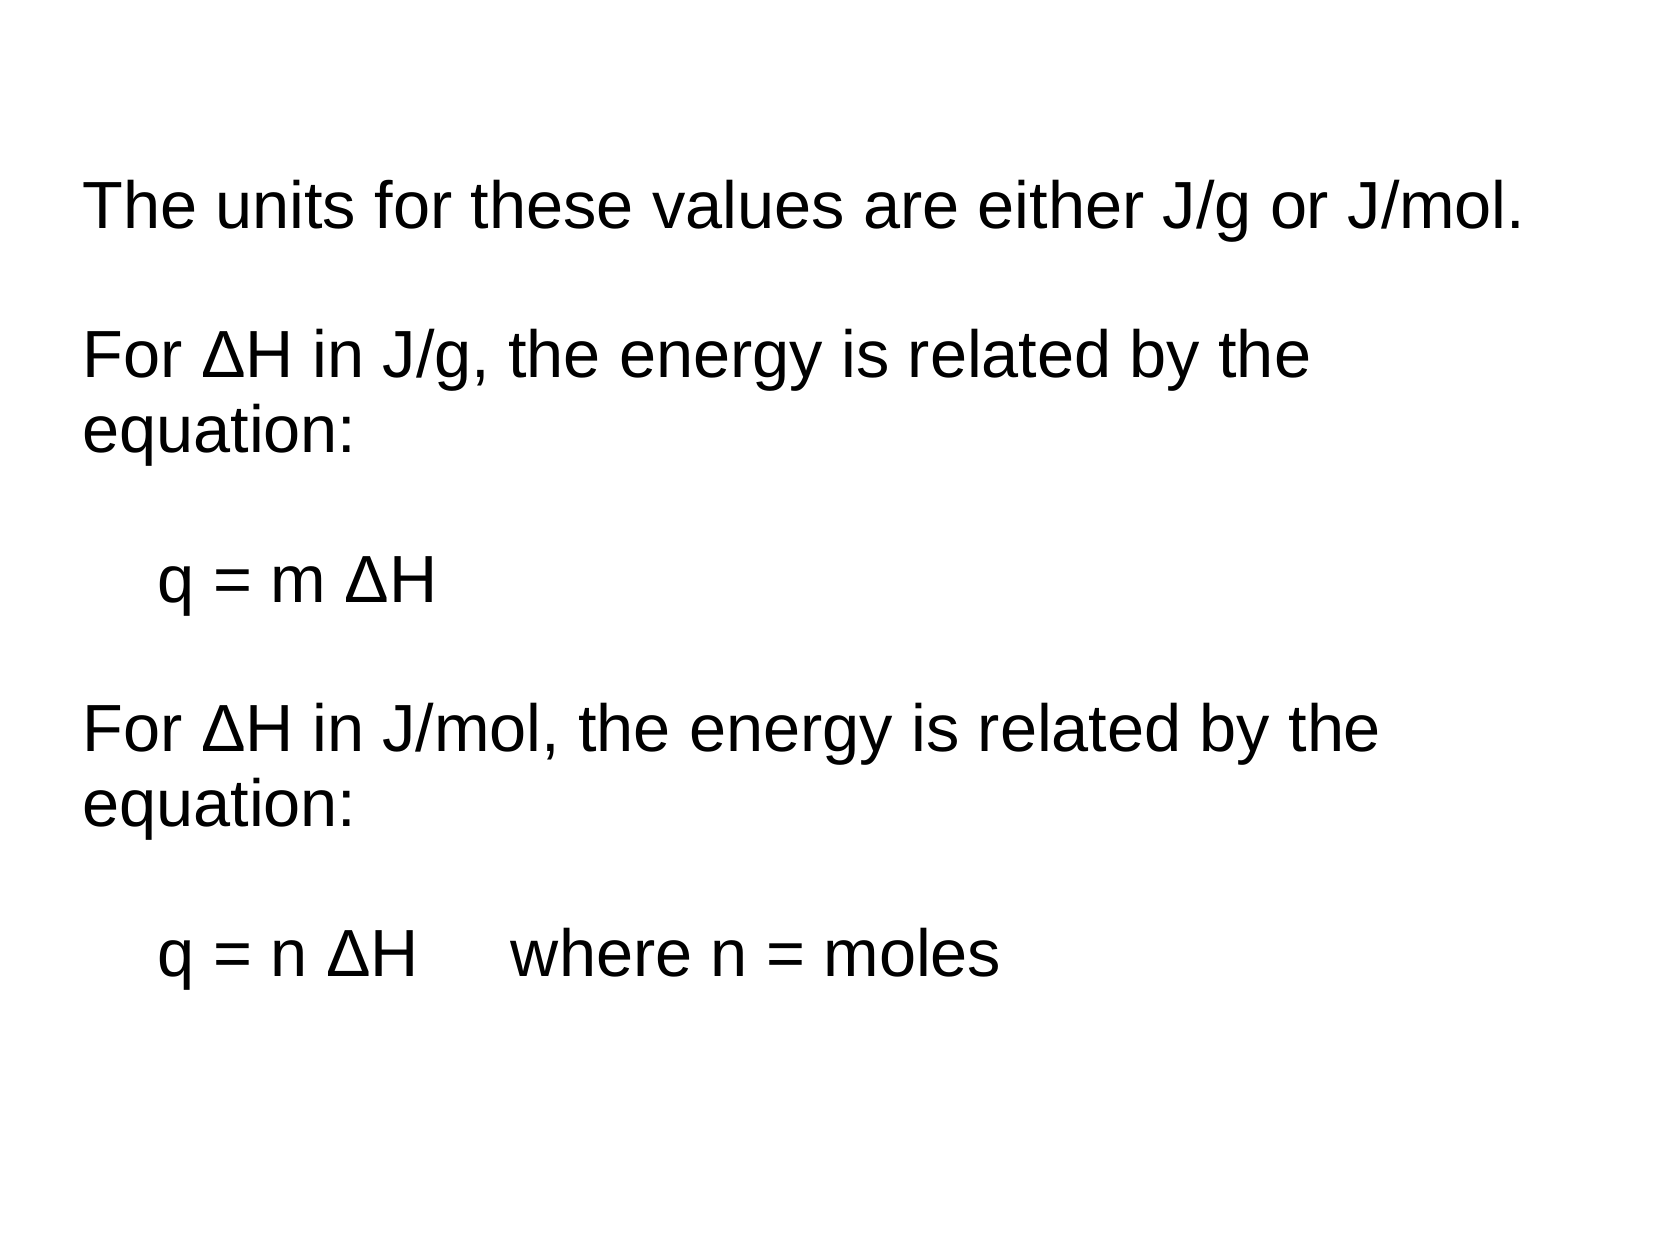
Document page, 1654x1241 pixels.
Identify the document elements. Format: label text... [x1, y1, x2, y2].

subtitle The units for these values are either J/g or J/mol. For ΔH in J/g, the energy is related by the equation: q = m ΔH For ΔH in J/mol, the energy is related by the equation: q = n ΔH where n = moles [82, 49, 1571, 1109]
